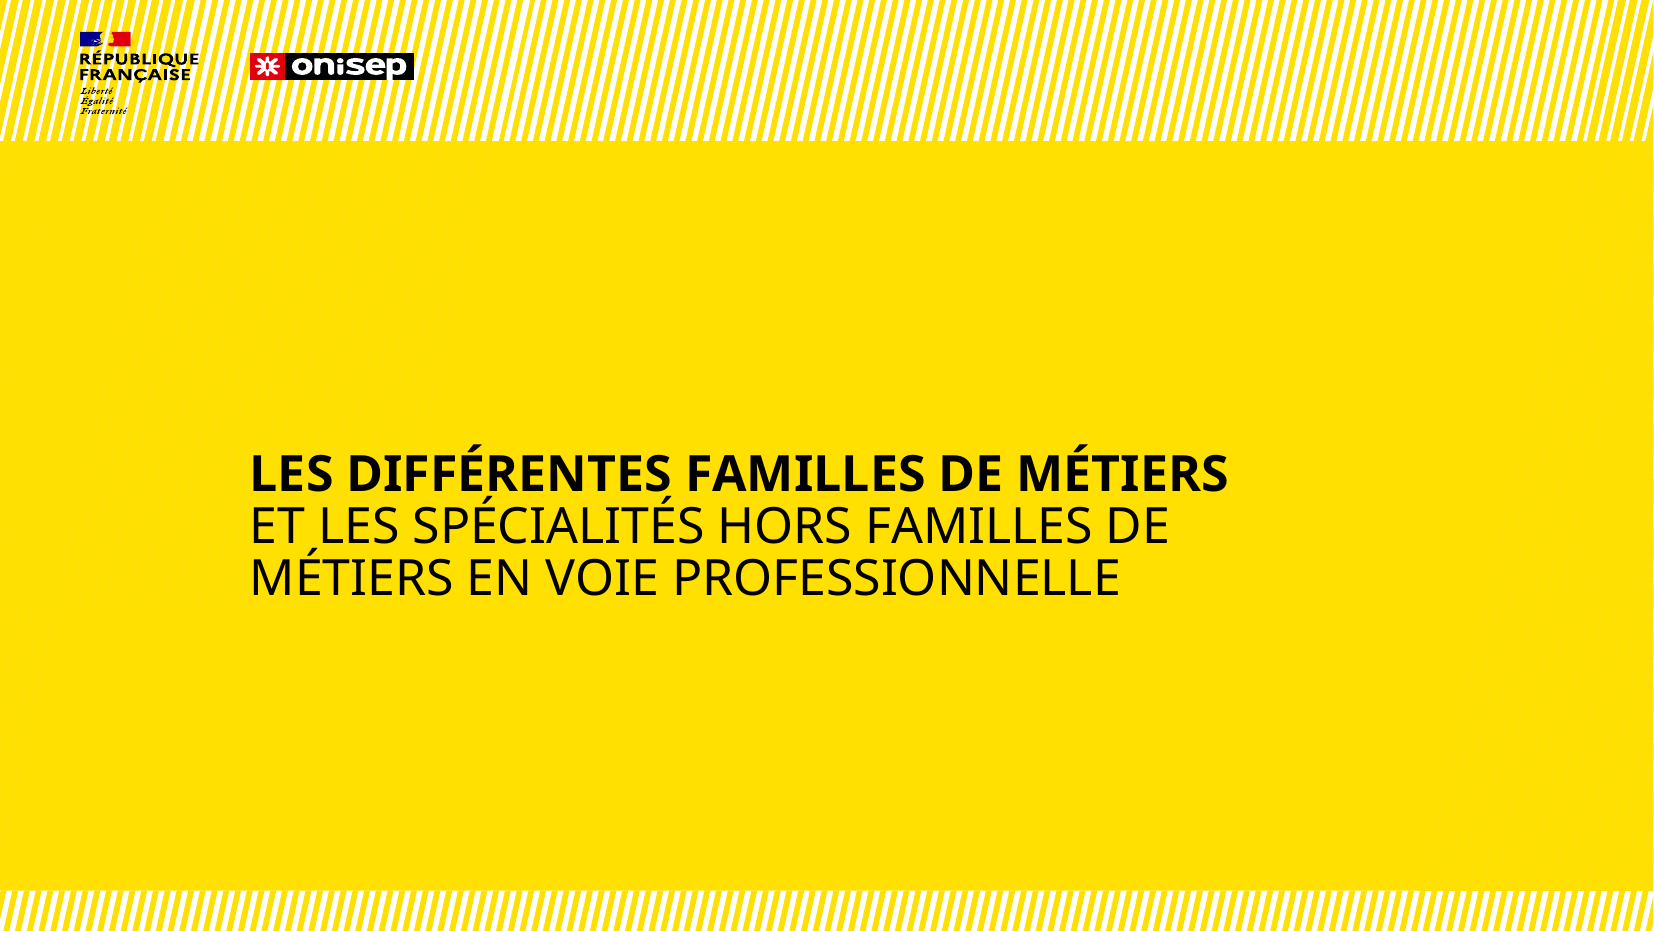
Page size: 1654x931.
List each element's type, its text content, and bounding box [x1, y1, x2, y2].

text_box MÉTIERS EN VOIE PROFESSIONNELLE [249, 542, 1274, 610]
text_box LES DIFFÉRENTES FAMILLES DE MÉTIERS [249, 437, 1258, 489]
text_box [1645, 893, 1654, 931]
text_box [0, 0, 31, 138]
text_box ET LES SPÉCIALITÉS HORS FAMILLES DE [249, 489, 1368, 558]
text_box [0, 0, 1654, 931]
text_box [0, 0, 19, 85]
text_box [0, 0, 8, 32]
